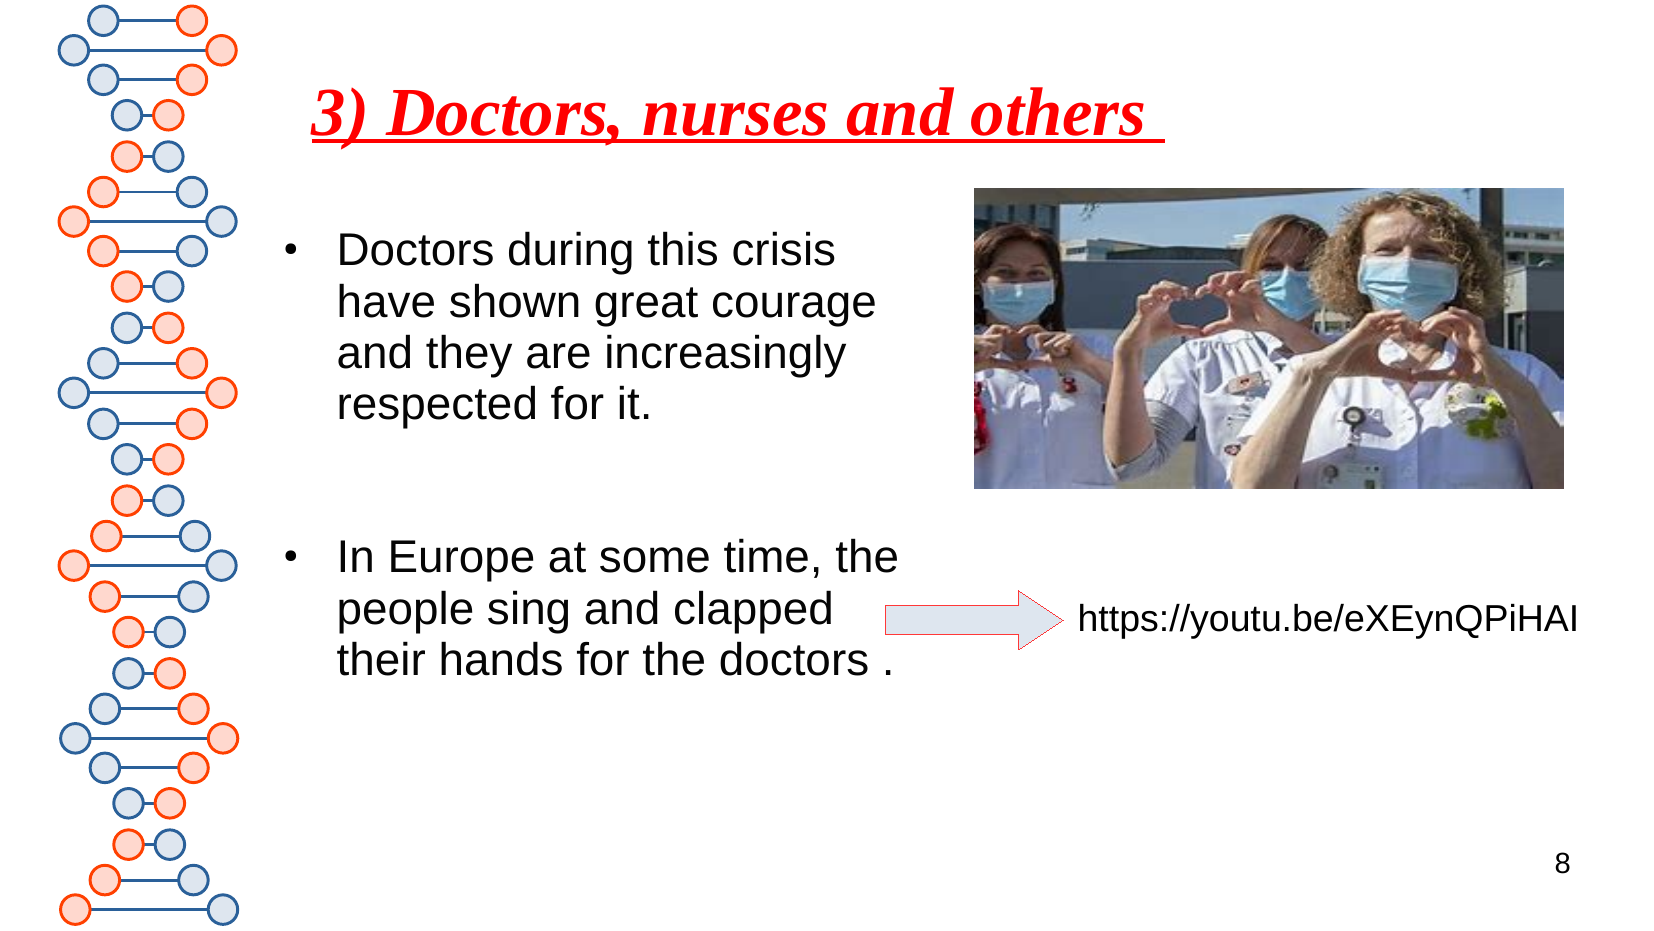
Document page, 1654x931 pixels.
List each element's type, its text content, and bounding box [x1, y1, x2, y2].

list Doctors during this crisis have shown great courage and they are increasingly respected for it. [265, 224, 915, 482]
list In Europe at some time, the people sing and clapped their hands for the doctors . [265, 531, 915, 789]
text_box [885, 590, 1064, 650]
text_box https://youtu.be/eXEynQPiHAI [1062, 590, 1625, 648]
picture [974, 188, 1564, 489]
title 3) Doctors, nurses and others [265, 35, 1211, 189]
